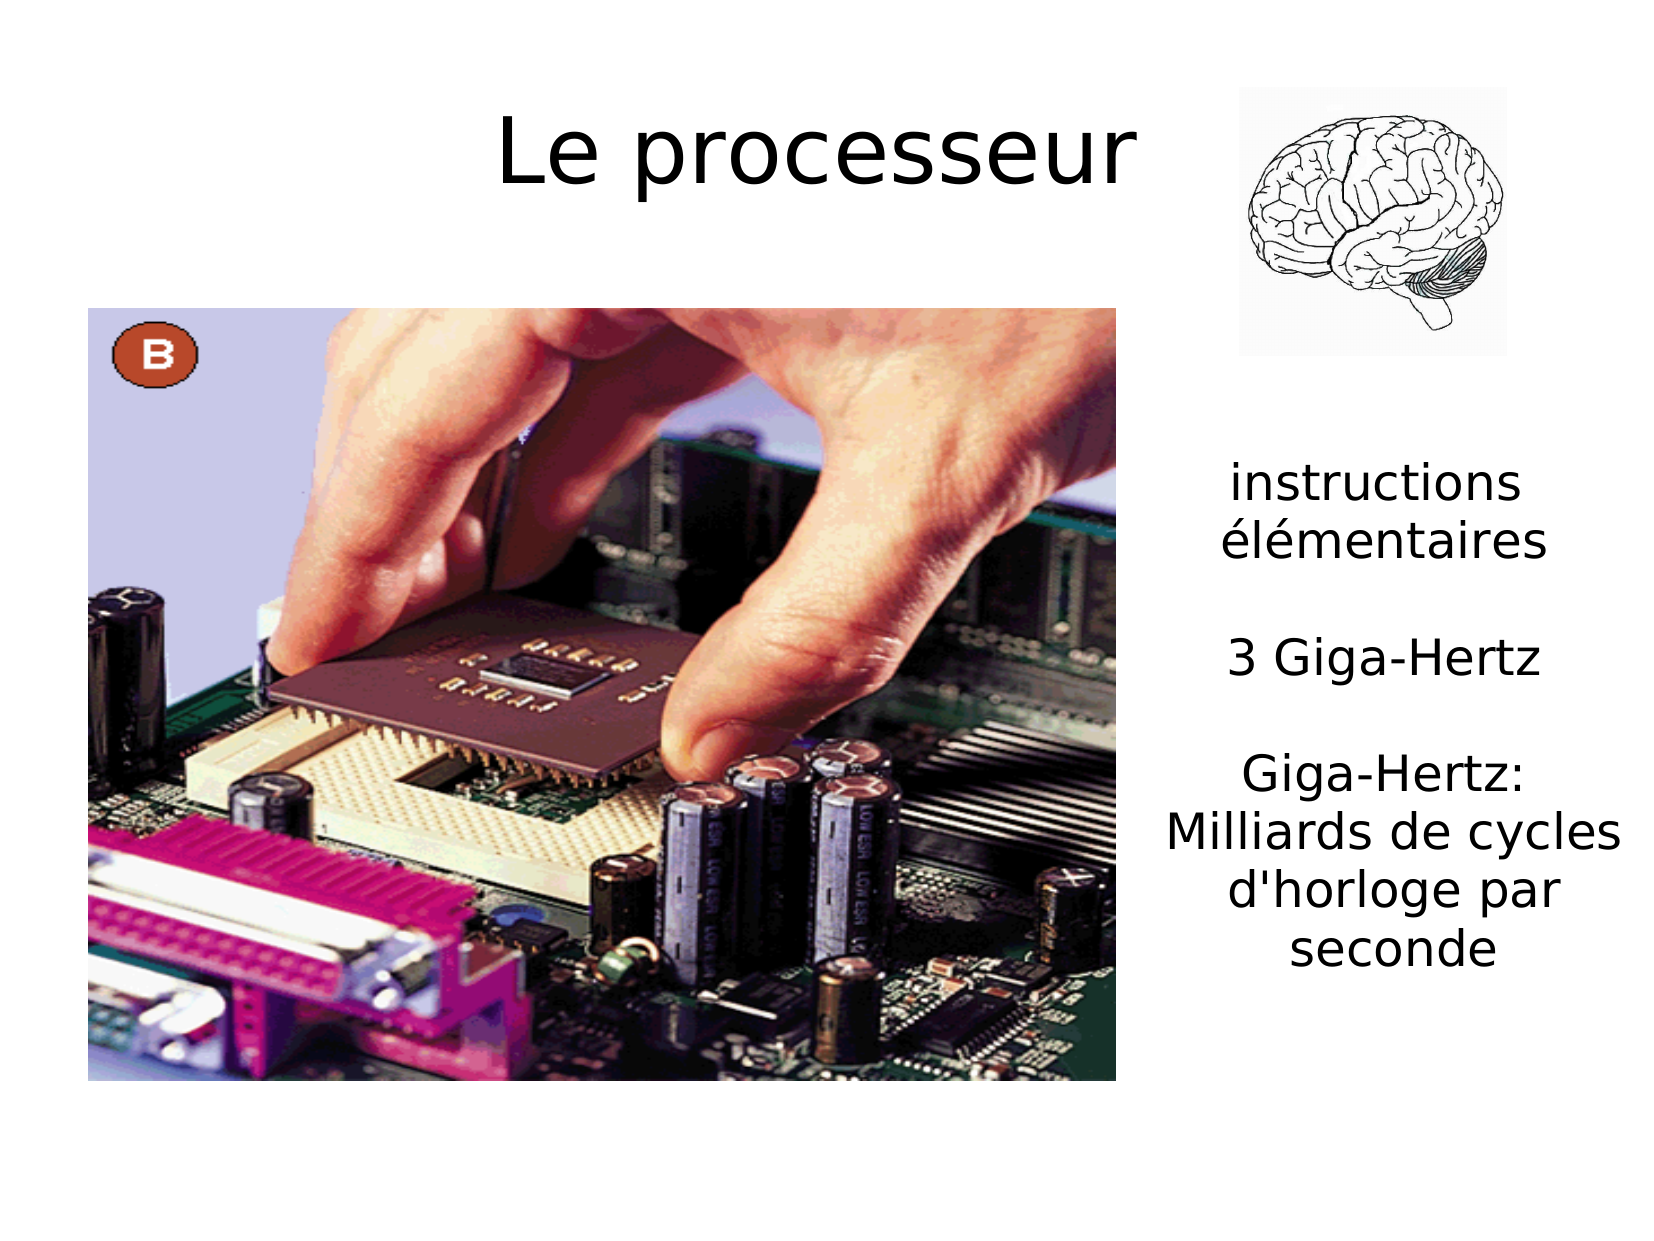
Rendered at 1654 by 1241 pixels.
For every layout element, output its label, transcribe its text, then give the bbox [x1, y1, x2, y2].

picture [88, 308, 1116, 1081]
title Le processeur [125, 87, 1239, 213]
text_box instructions élémentaires 3 Giga-Hertz Giga-Hertz: Milliards de cycles d'horloge par seconde [1144, 395, 1631, 1095]
picture [1239, 87, 1507, 356]
